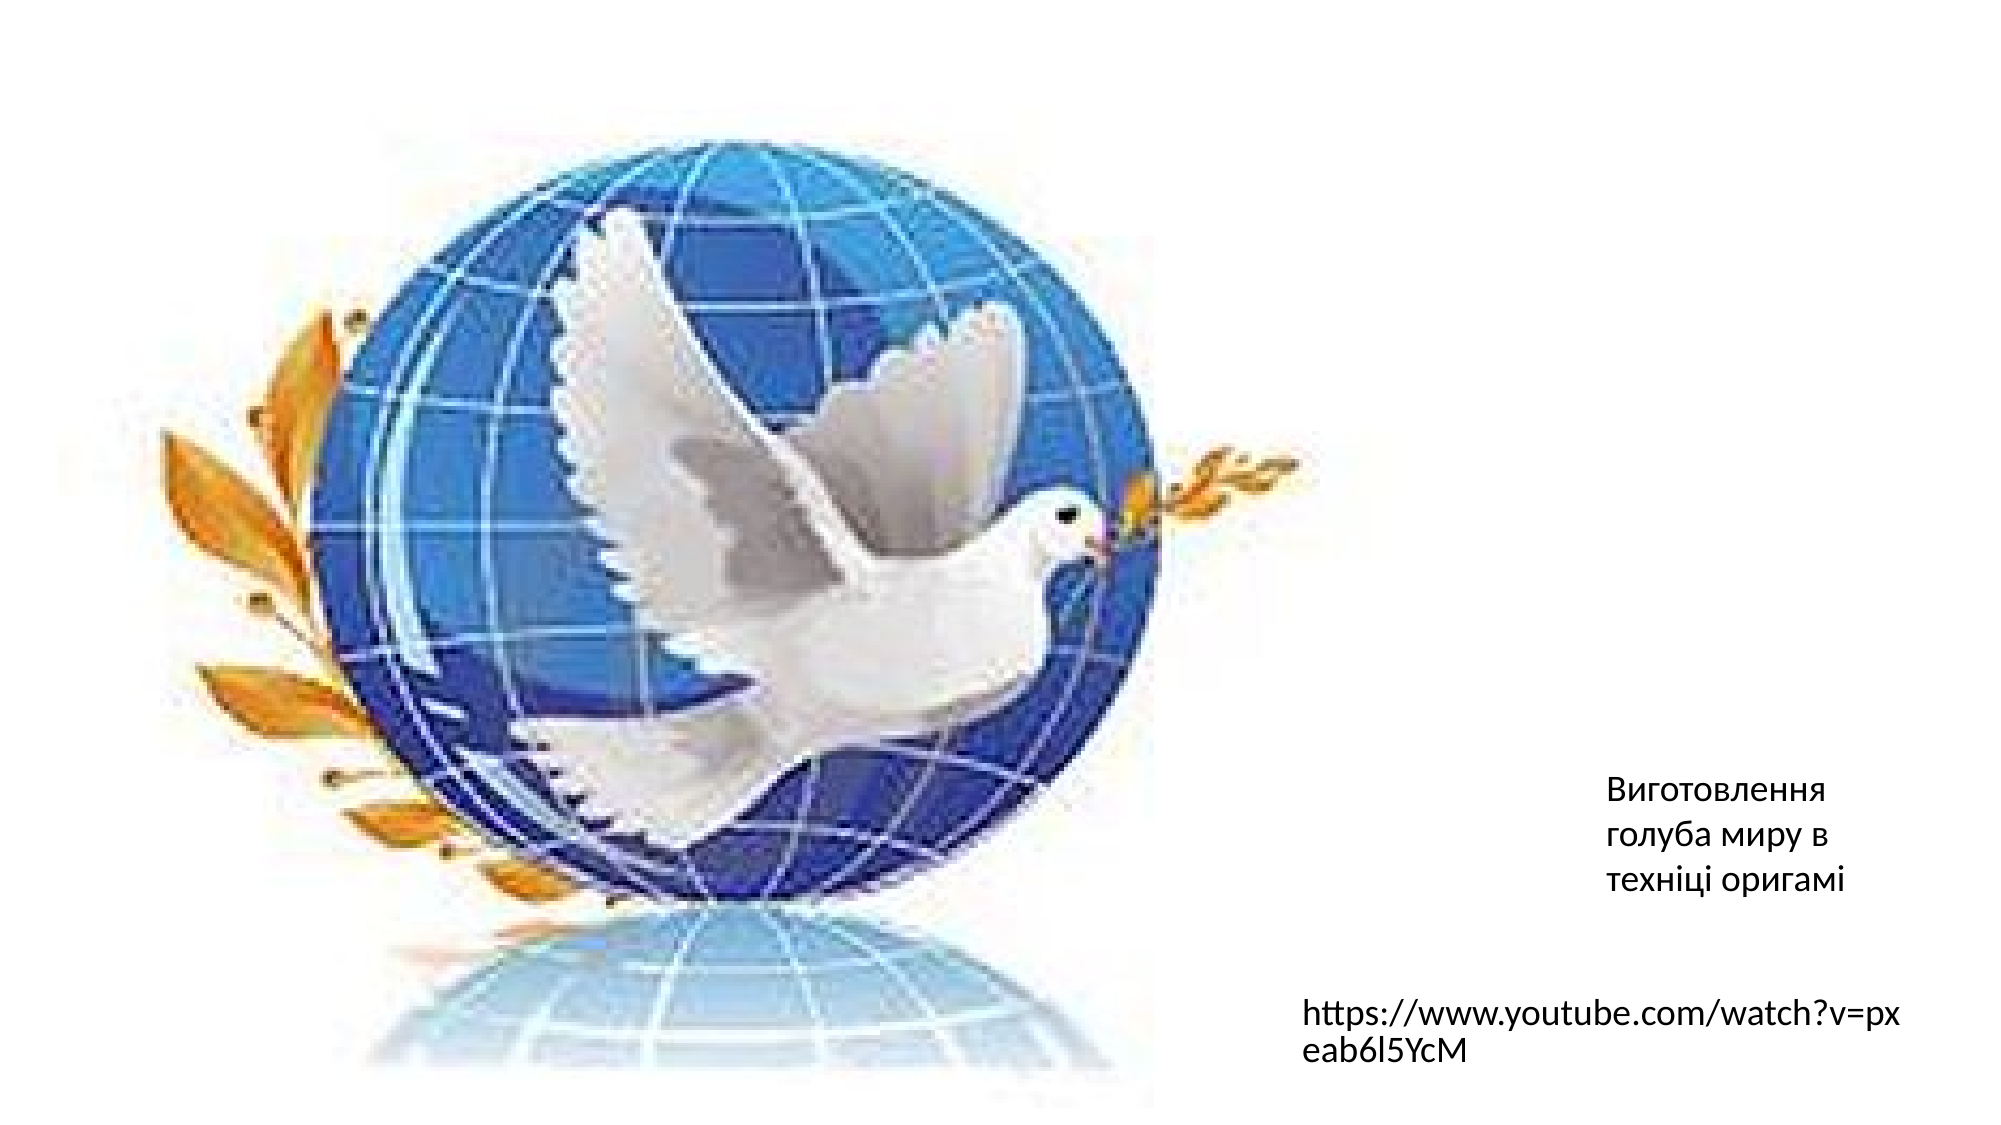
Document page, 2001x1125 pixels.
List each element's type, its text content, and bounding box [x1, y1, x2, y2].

text_box https://www.youtube.com/watch?v=pxeab6l5YcM [1287, 980, 1917, 1086]
text_box Виготовлення голуба миру в техніці оригамі [1591, 756, 1883, 907]
picture [58, 42, 1428, 1108]
